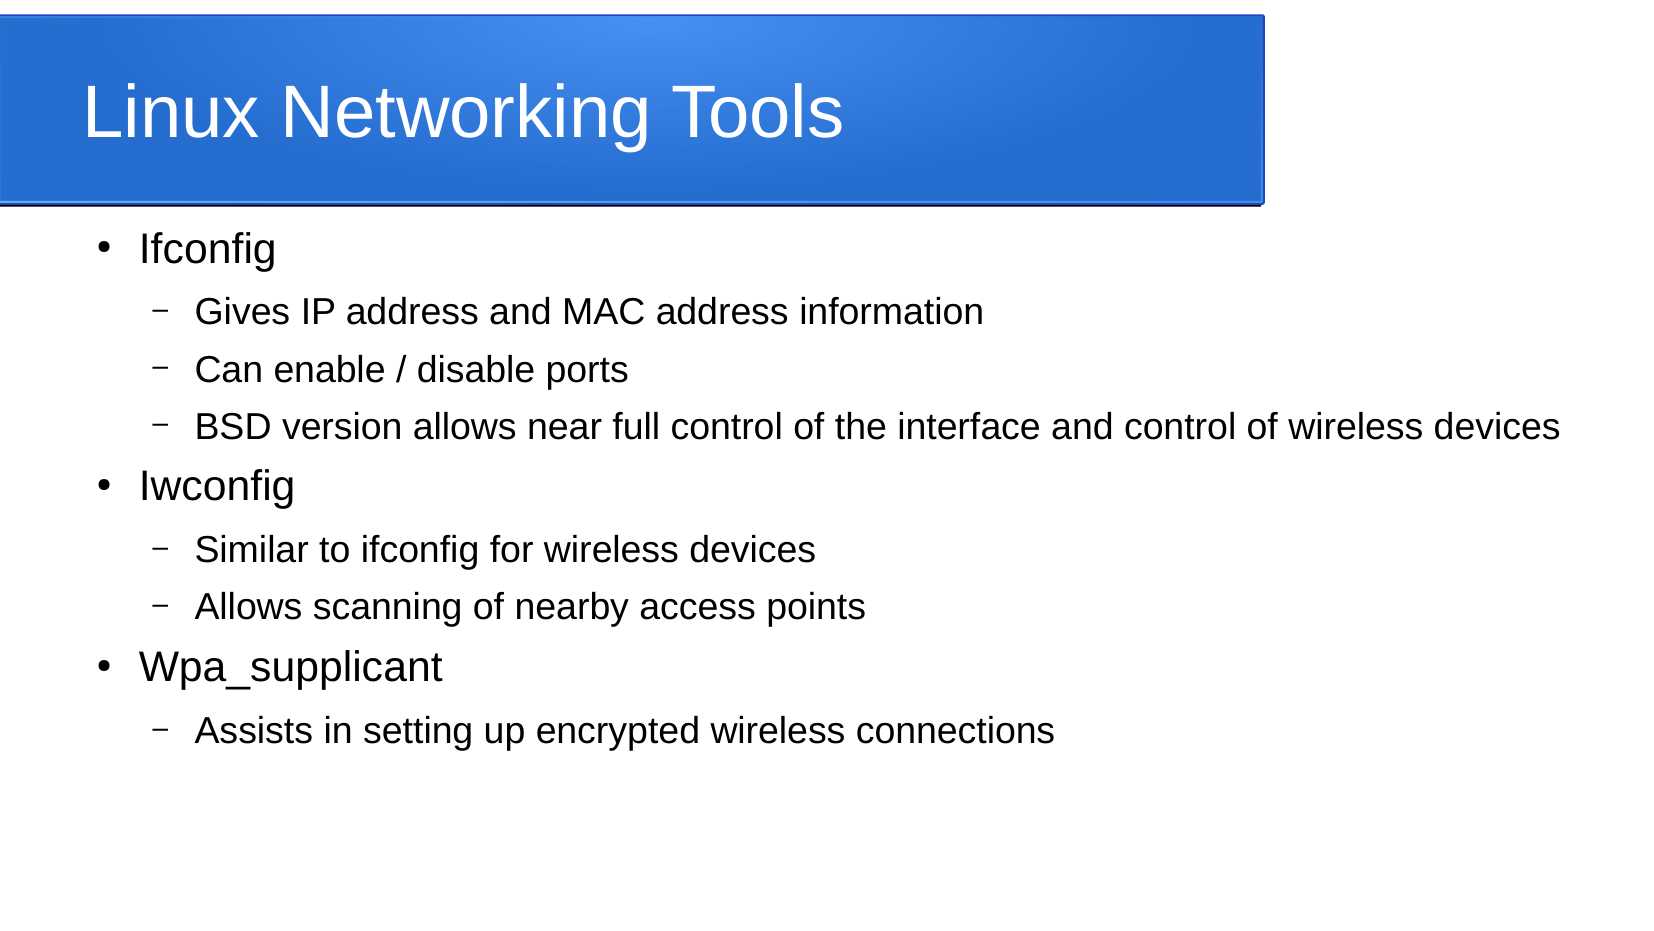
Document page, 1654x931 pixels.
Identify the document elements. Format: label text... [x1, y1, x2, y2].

list Ifconfig Gives IP address and MAC address information Can enable / disable ports BSD version allows near full control of the interface and control of wireless devices Iwconfig Similar to ifconfig for wireless devices Allows scanning of nearby access points Wpa_supplicant Assists in setting up encrypted wireless connections [82, 224, 1571, 764]
title Linux Networking Tools [82, 35, 1235, 189]
